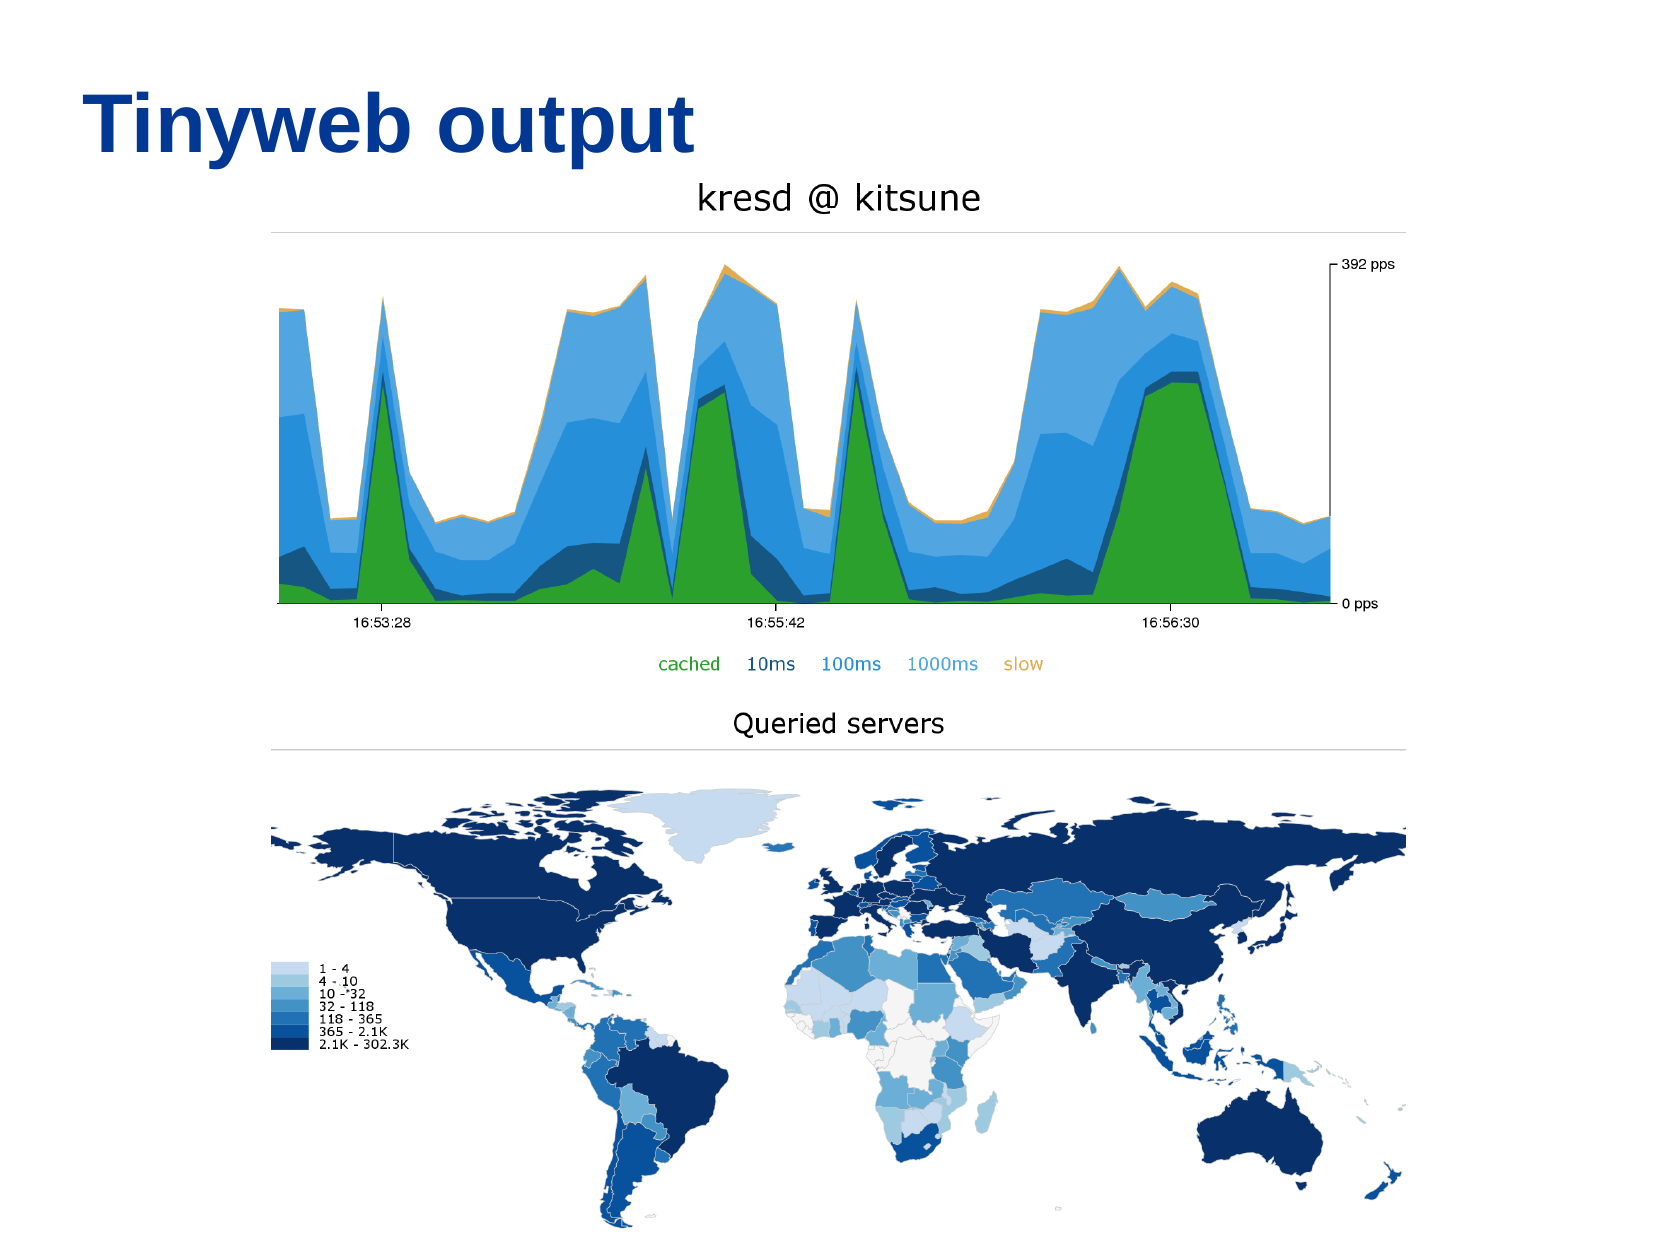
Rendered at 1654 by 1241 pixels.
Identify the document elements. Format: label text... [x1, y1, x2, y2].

picture [271, 183, 1406, 1229]
title Tinyweb output [82, 70, 1571, 178]
